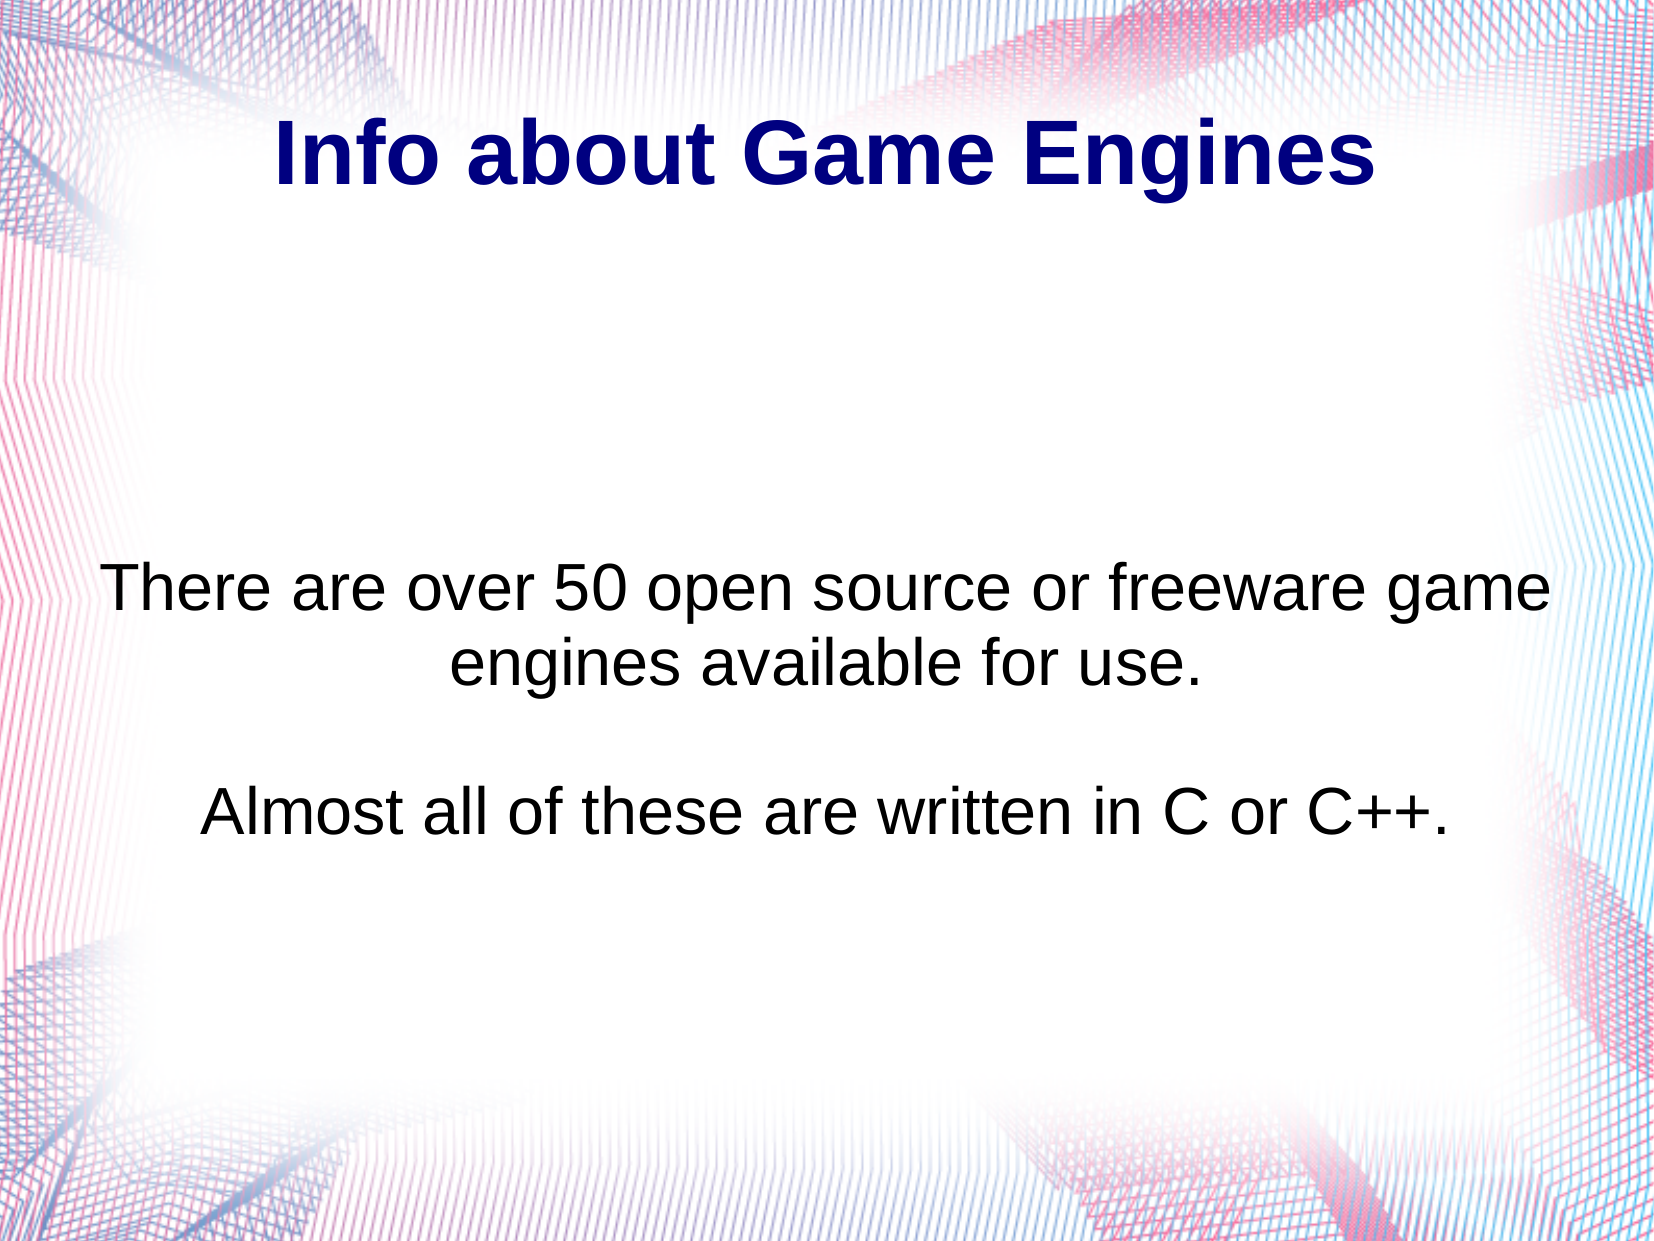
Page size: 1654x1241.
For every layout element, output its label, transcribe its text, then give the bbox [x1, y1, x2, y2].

title Info about Game Engines [82, 49, 1571, 257]
picture [0, 0, 1654, 1241]
subtitle There are over 50 open source or freeware game engines available for use. Almost all of these are written in C or C++. [82, 290, 1571, 1109]
